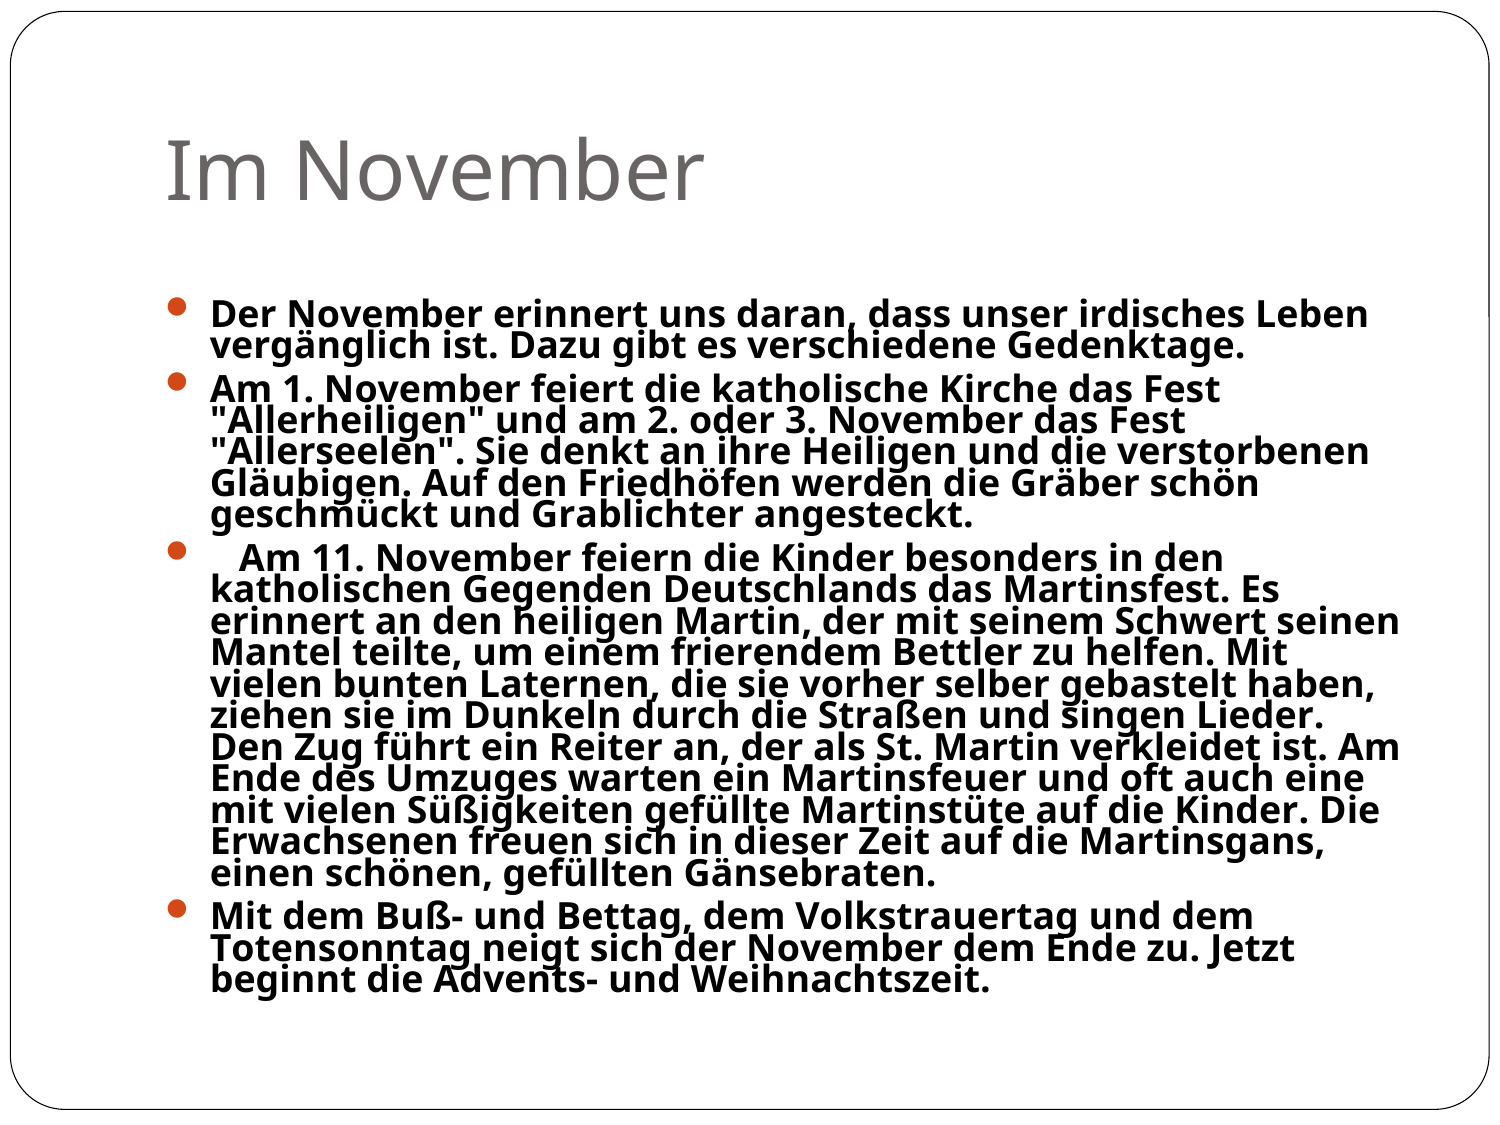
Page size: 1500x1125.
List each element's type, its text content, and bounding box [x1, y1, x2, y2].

list Der November erinnert uns daran, dass unser irdisches Leben vergänglich ist. Dazu gibt es verschiedene Gedenktage. Am 1. November feiert die katholische Kirche das Fest "Allerheiligen" und am 2. oder 3. November das Fest "Allerseelen". Sie denkt an ihre Heiligen und die verstorbenen Gläubigen. Auf den Friedhöfen werden die Gräber schön geschmückt und Grablichter angesteckt. Am 11. November feiern die Kinder besonders in den katholischen Gegenden Deutschlands das Martinsfest. Es erinnert an den heiligen Martin, der mit seinem Schwert seinen Mantel teilte, um einem frierendem Bettler zu helfen. Mit vielen bunten Laternen, die sie vorher selber gebastelt haben, ziehen sie im Dunkeln durch die Straßen und singen Lieder. Den Zug führt ein Reiter an, der als St. Martin verkleidet ist. Am Ende des Umzuges warten ein Martinsfeuer und oft auch eine mit vielen Süßigkeiten gefüllte Martinstüte auf die Kinder. Die Erwachsenen freuen sich in dieser Zeit auf die Martinsgans, einen schönen, gefüllten Gänsebraten. Mit dem Buß- und Bettag, dem Volkstrauertag und dem Totensonntag neigt sich der November dem Ende zu. Jetzt beginnt die Advents- und Weihnachtszeit. [150, 237, 1426, 988]
title Im November [150, 44, 1426, 233]
